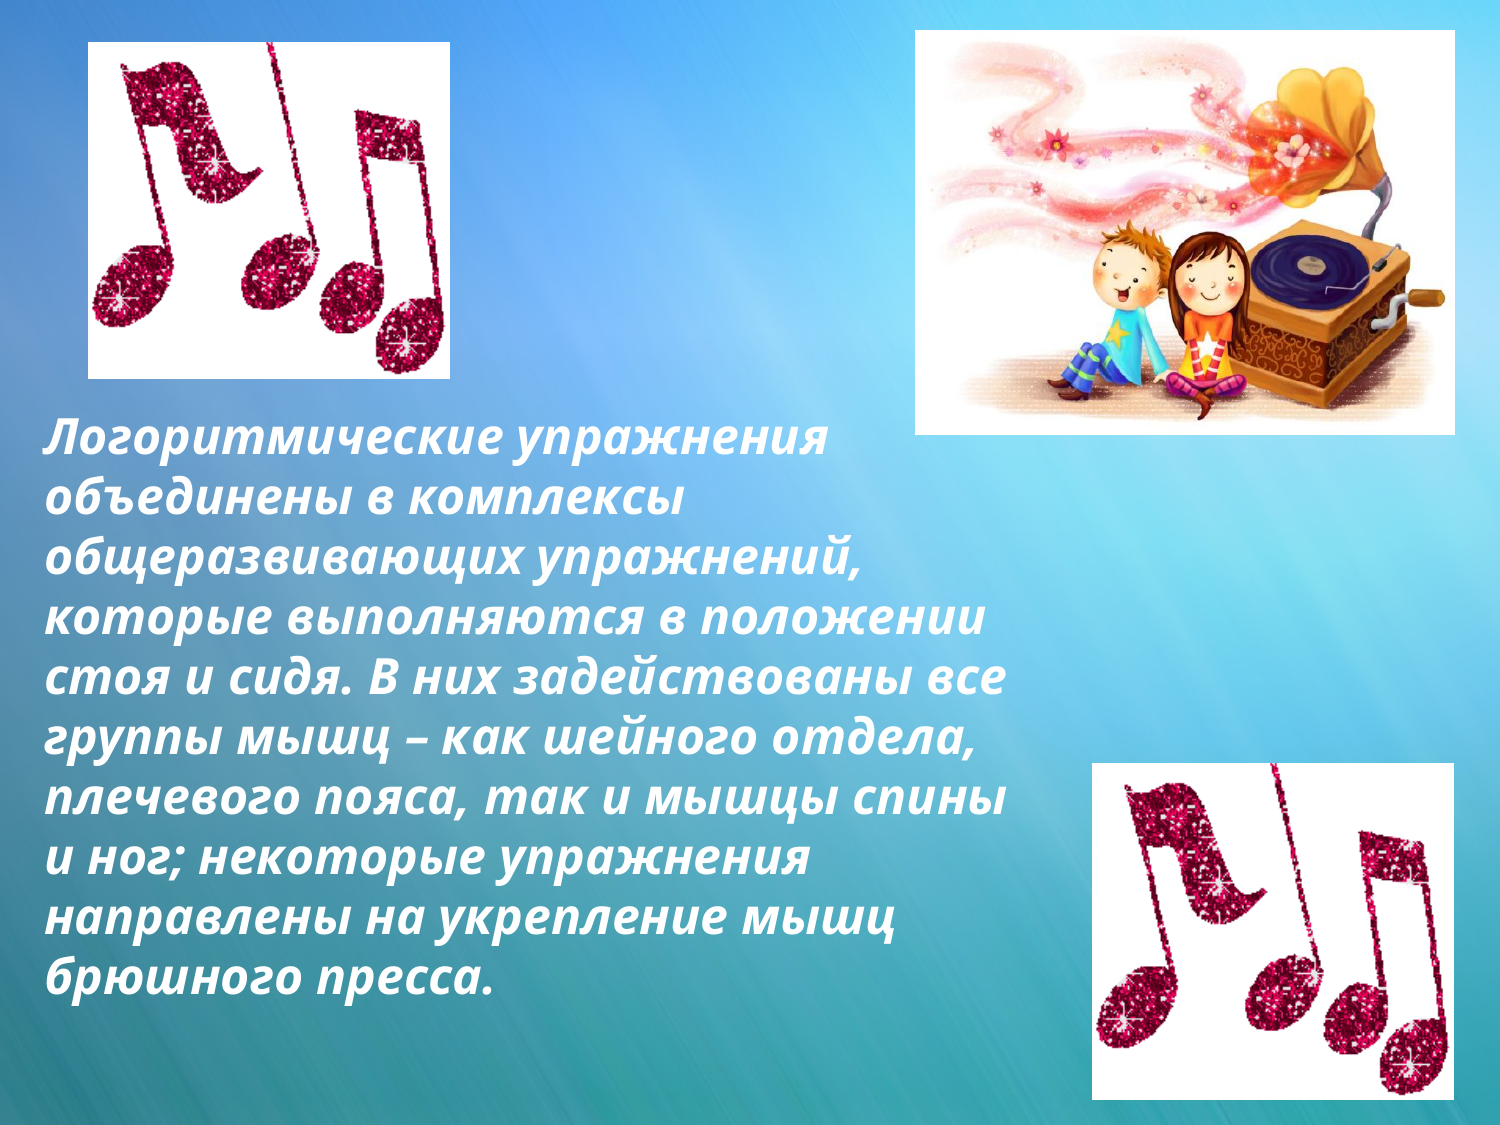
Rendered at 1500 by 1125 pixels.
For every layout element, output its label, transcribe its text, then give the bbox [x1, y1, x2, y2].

text_box Логоритмические упражнения объединены в комплексы общеразвивающих упражнений, которые выполняются в положении стоя и сидя. В них задействованы все группы мышц – как шейного отдела, плечевого пояса, так и мышцы спины и ног; некоторые упражнения направлены на укрепление мышц брюшного пресса. [29, 397, 1034, 1012]
picture [0, 0, 1500, 1125]
